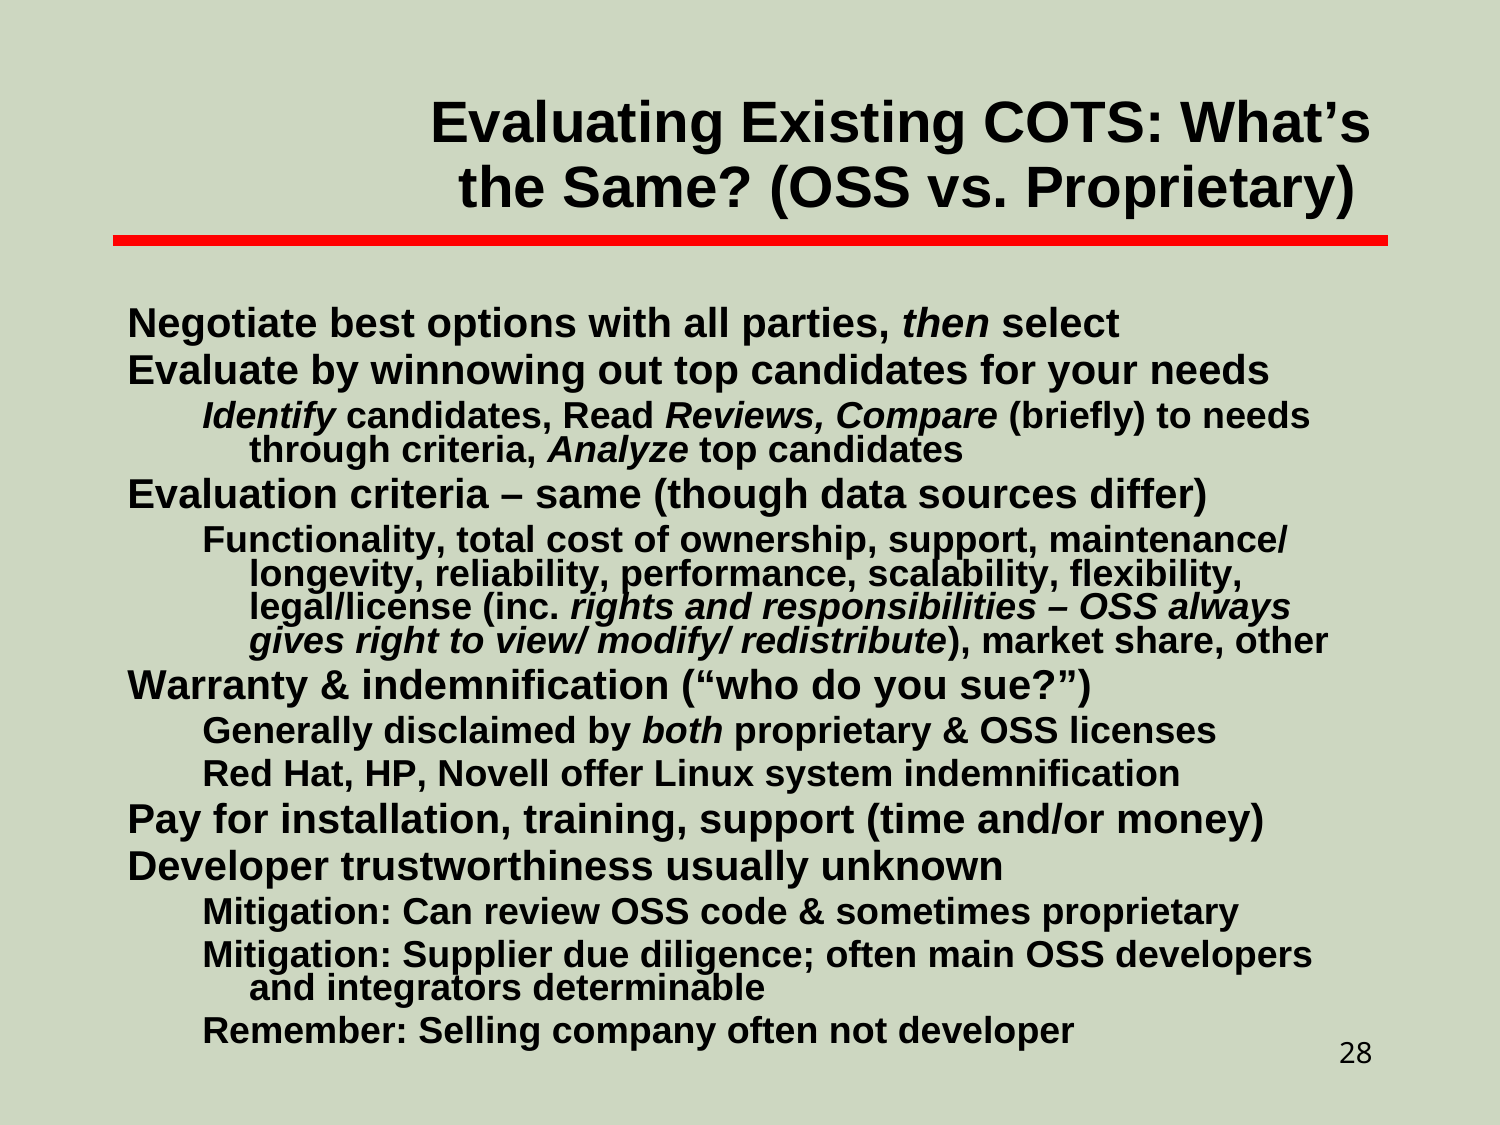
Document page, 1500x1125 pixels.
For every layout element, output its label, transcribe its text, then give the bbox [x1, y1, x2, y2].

list Negotiate best options with all parties, then select Evaluate by winnowing out top candidates for your needs Identify candidates, Read Reviews, Compare (briefly) to needs through criteria, Analyze top candidates Evaluation criteria – same (though data sources differ) Functionality, total cost of ownership, support, maintenance/ longevity, reliability, performance, scalability, flexibility, legal/license (inc. rights and responsibilities – OSS always gives right to view/ modify/ redistribute), market share, other Warranty & indemnification (“who do you sue?”) Generally disclaimed by both proprietary & OSS licenses Red Hat, HP, Novell offer Linux system indemnification Pay for installation, training, support (time and/or money) Developer trustworthiness usually unknown Mitigation: Can review OSS code & sometimes proprietary Mitigation: Supplier due diligence; often main OSS developers and integrators determinable Remember: Selling company often not developer [112, 299, 1388, 1077]
title Evaluating Existing COTS: What’s the Same? (OSS vs. Proprietary) [337, 81, 1388, 228]
